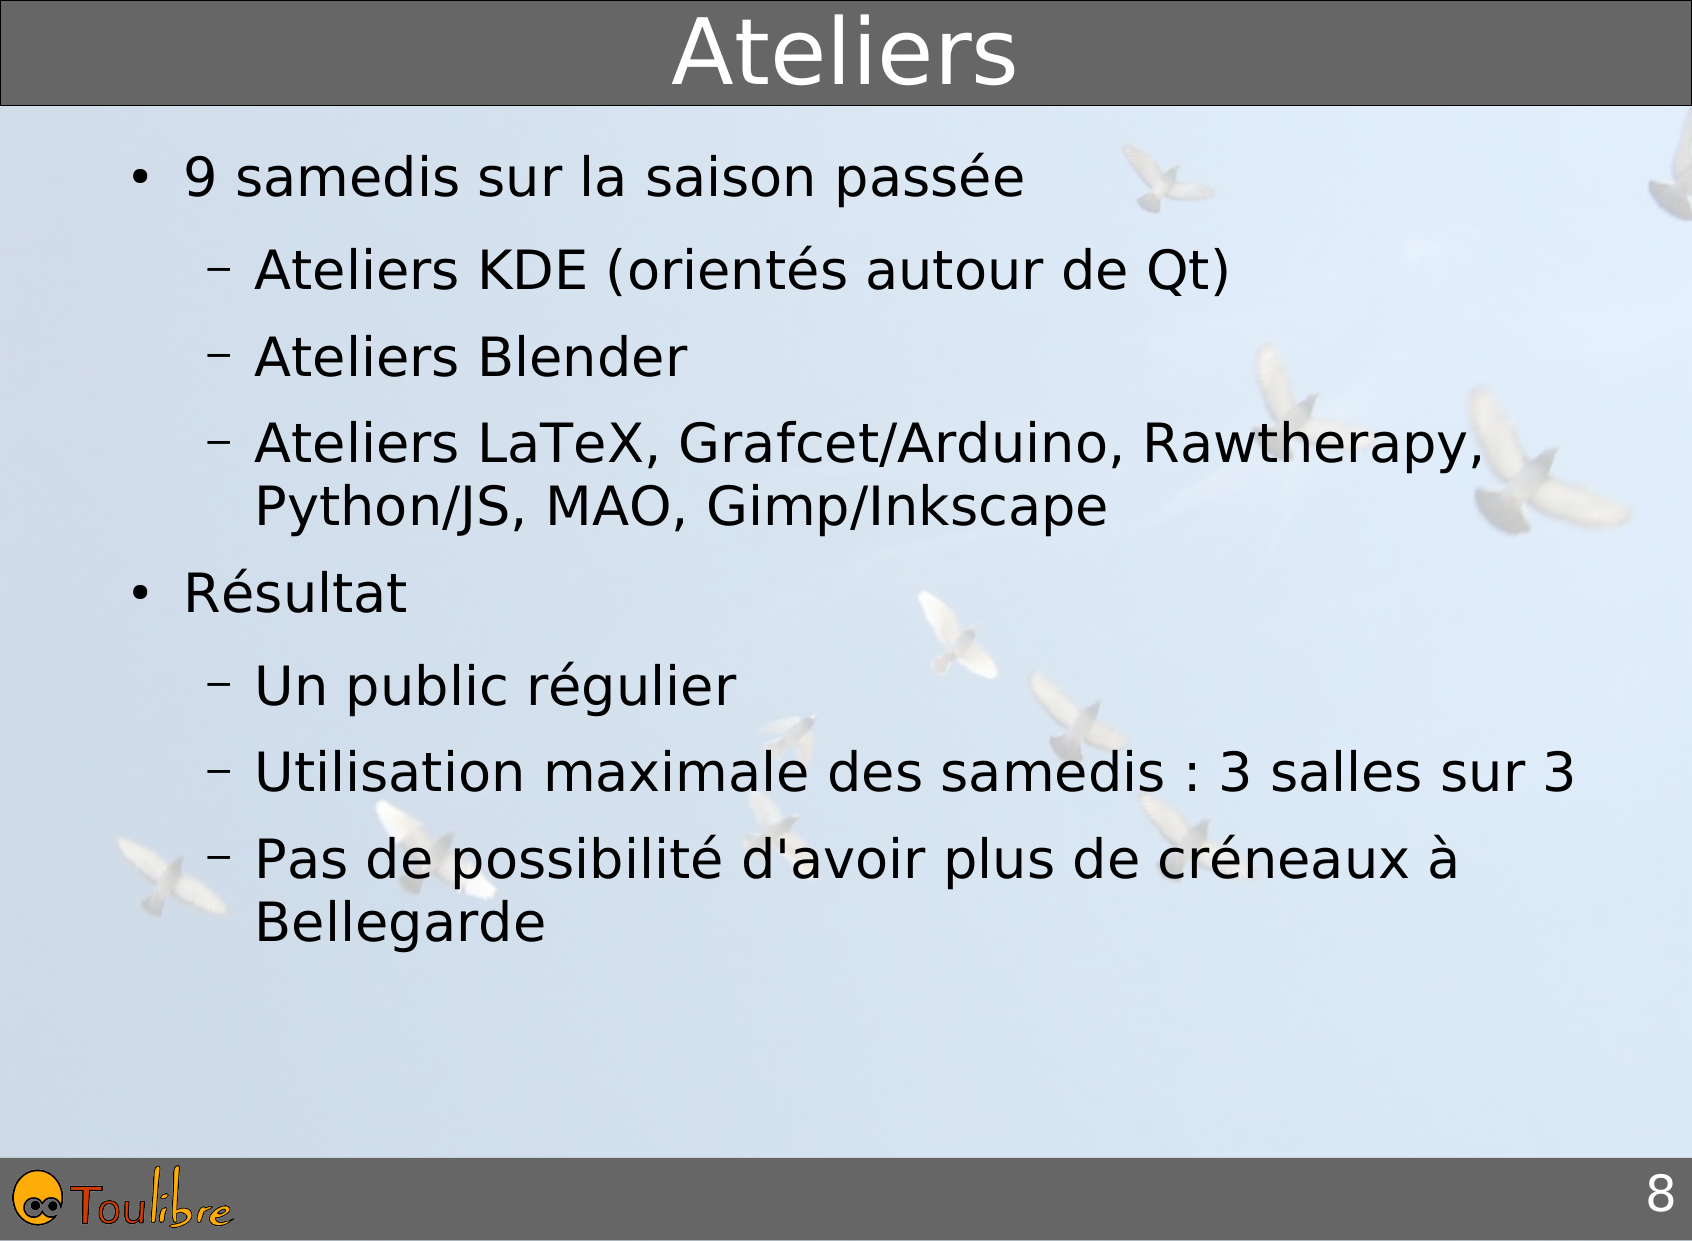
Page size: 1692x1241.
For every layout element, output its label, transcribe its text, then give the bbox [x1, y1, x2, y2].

picture [12, 1165, 234, 1228]
list 9 samedis sur la saison passée Ateliers KDE (orientés autour de Qt) Ateliers Blender Ateliers LaTeX, Grafcet/Arduino, Rawtherapy, Python/JS, MAO, Gimp/Inkscape Résultat Un public régulier Utilisation maximale des samedis : 3 salles sur 3 Pas de possibilité d'avoir plus de créneaux à Bellegarde [84, 146, 1608, 1109]
title Ateliers [0, 0, 1692, 107]
